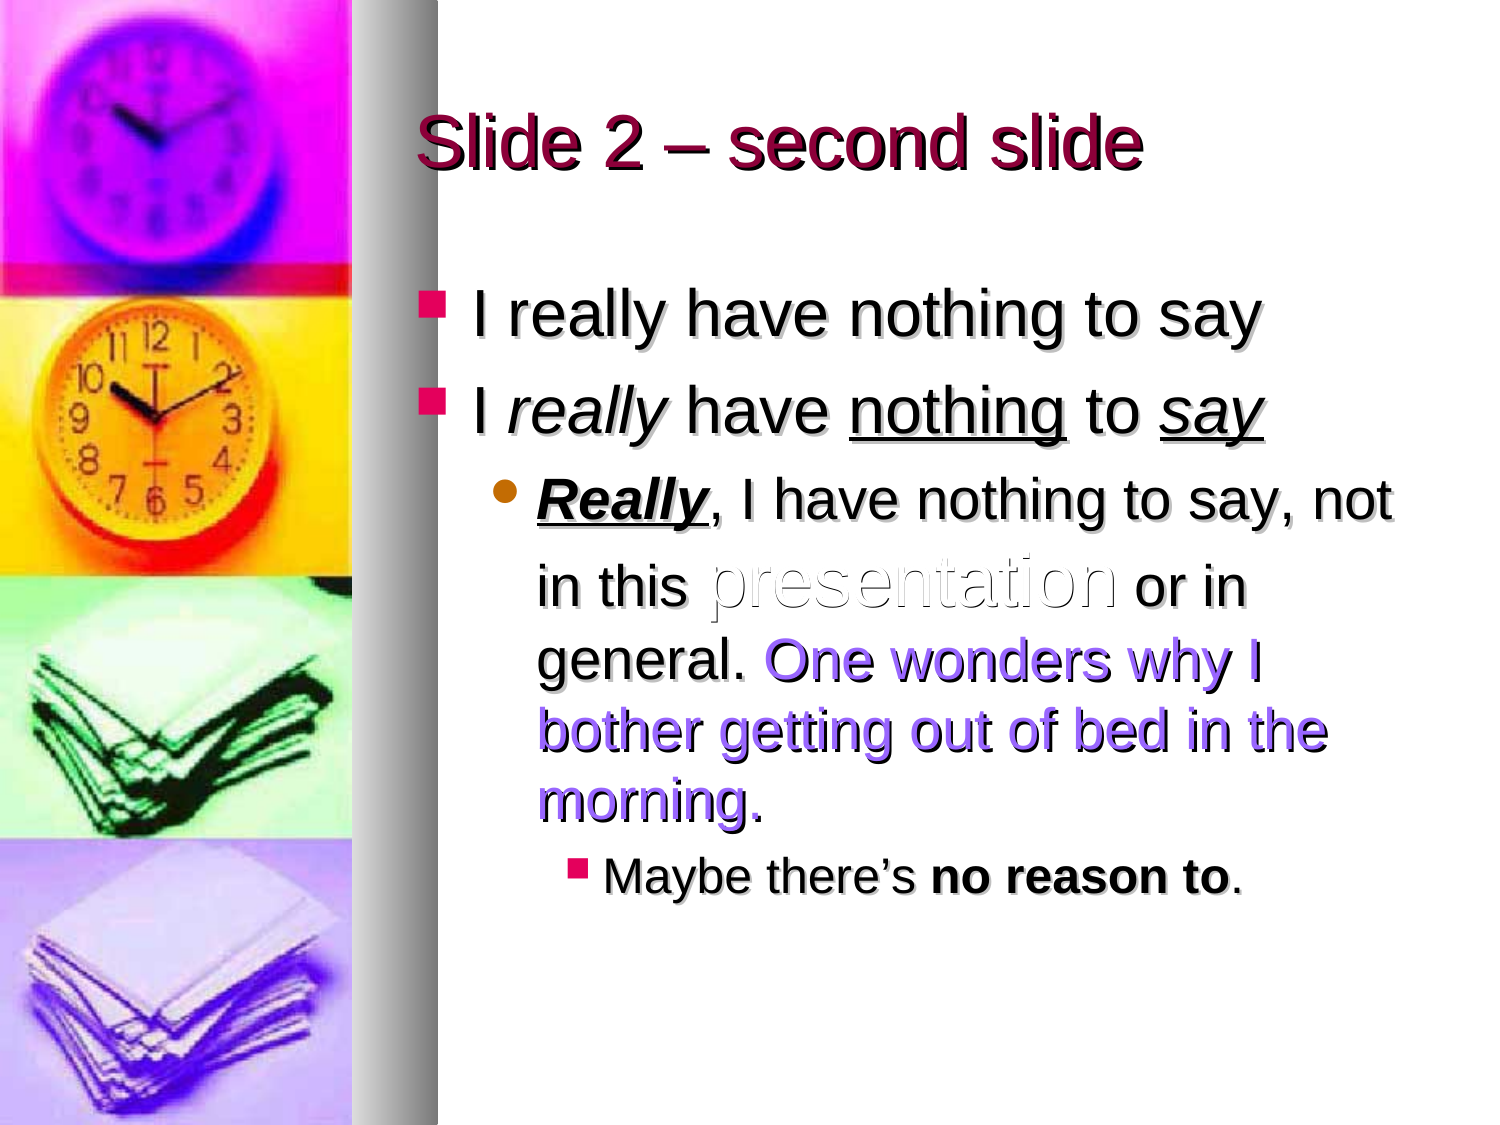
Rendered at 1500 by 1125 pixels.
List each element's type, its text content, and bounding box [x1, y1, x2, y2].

title Slide 2 – second slide [399, 37, 1450, 238]
picture [0, 0, 352, 1125]
list I really have nothing to say I really have nothing to say Really, I have nothing to say, not in this presentation or in general. One wonders why I bother getting out of bed in the morning. Maybe there’s no reason to. [399, 262, 1450, 1000]
